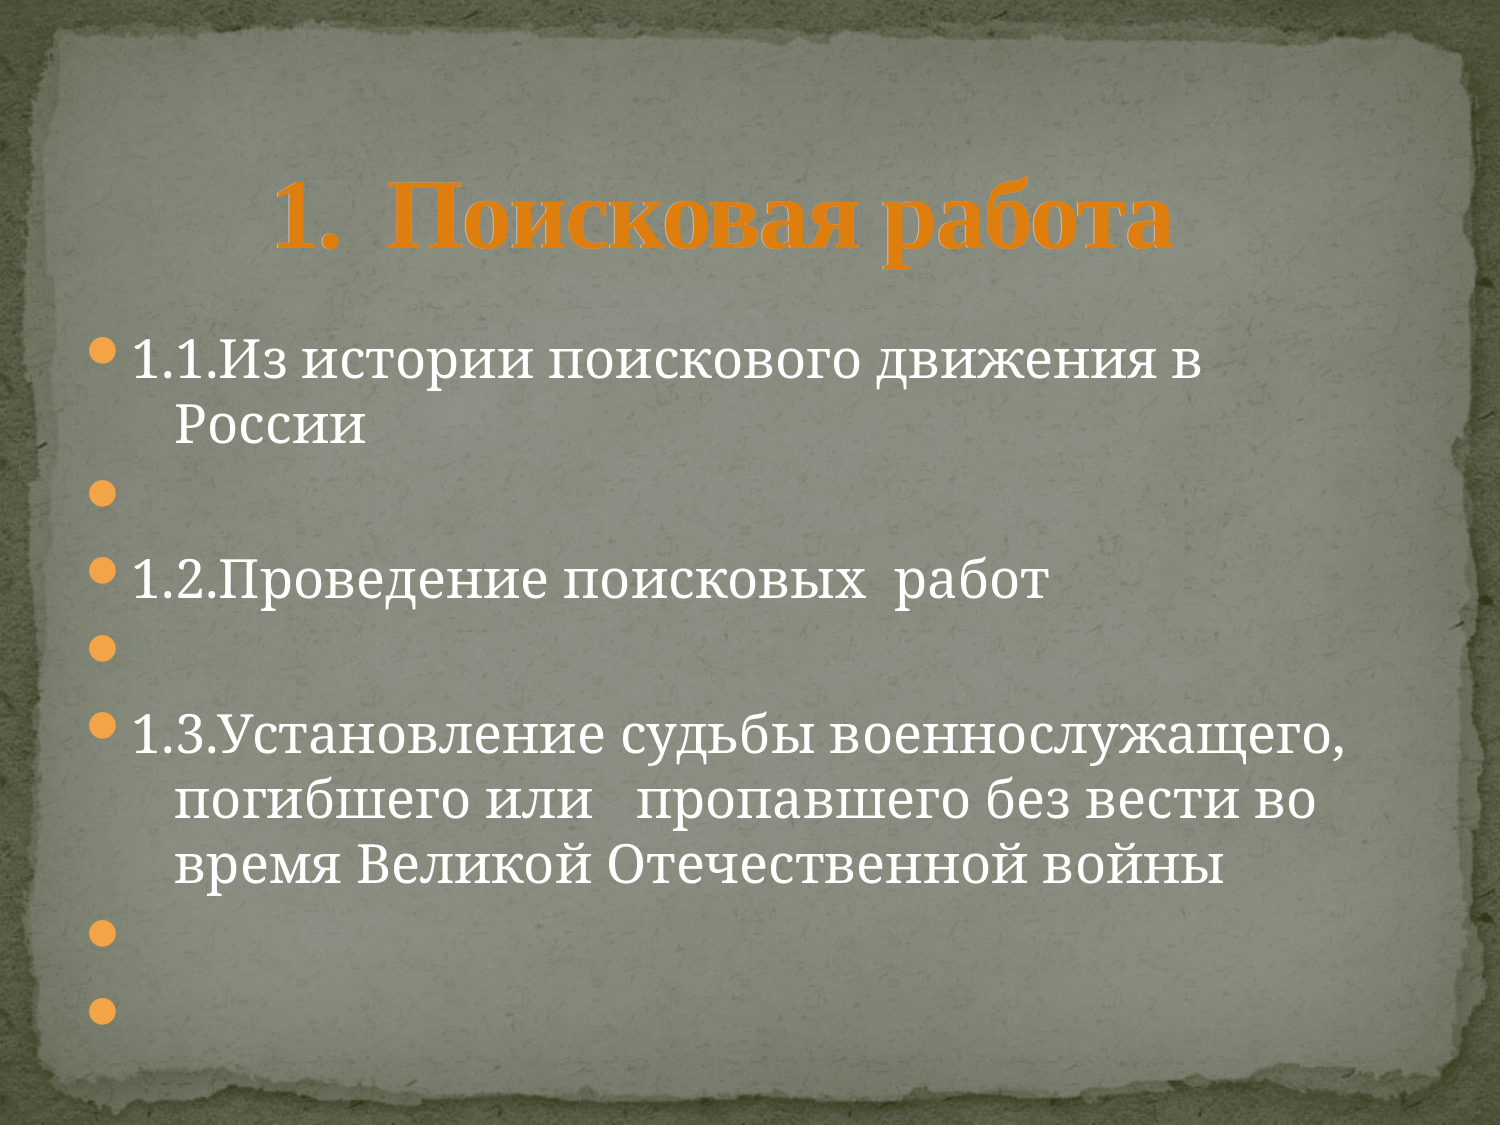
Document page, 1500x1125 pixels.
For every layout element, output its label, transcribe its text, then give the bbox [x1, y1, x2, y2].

list 1.1.Из истории поискового движения в России 1.2.Проведение поисковых работ 1.3.Установление судьбы военнослужащего, погибшего или пропавшего без вести во время Великой Отечественной войны [70, 316, 1421, 1067]
title 1. Поисковая работа [82, 46, 1433, 277]
